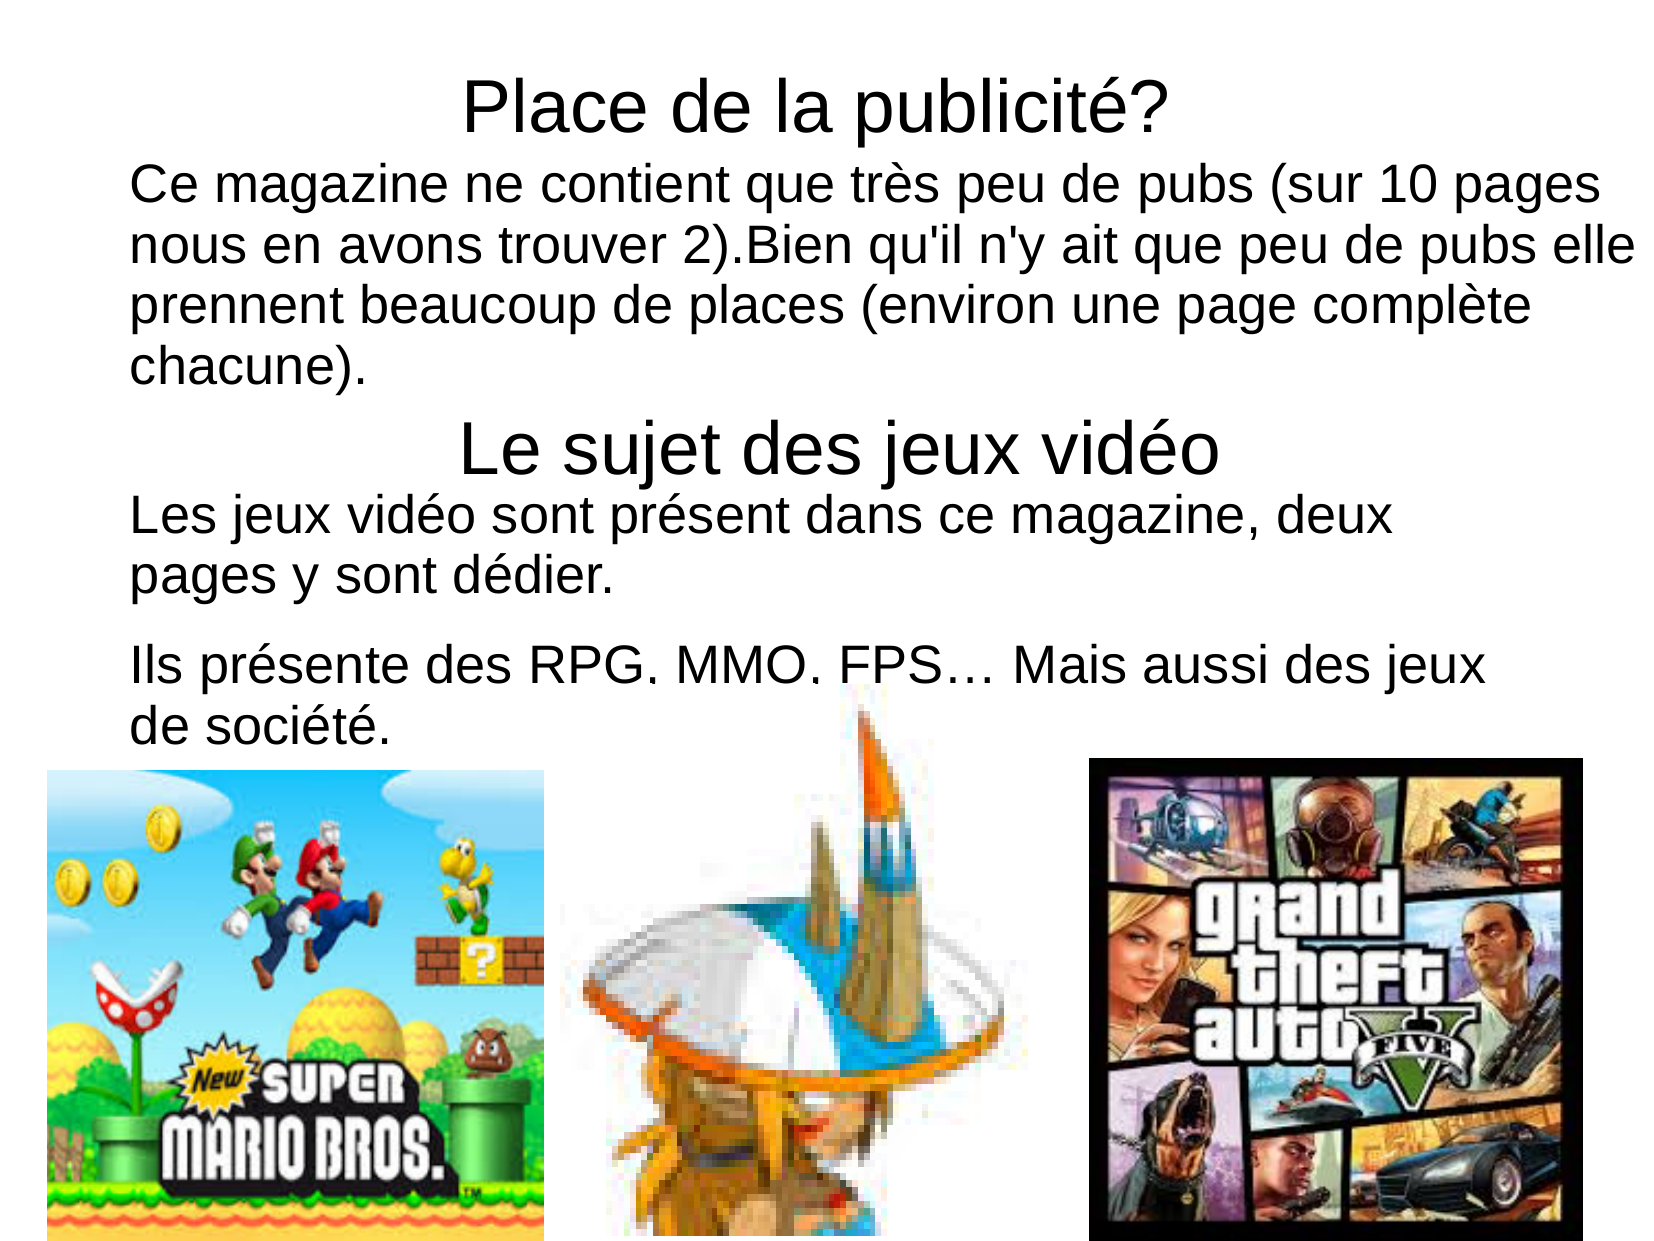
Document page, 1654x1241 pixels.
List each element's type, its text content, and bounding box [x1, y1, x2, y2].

picture [560, 684, 1028, 1236]
title Place de la publicité? [82, 47, 1571, 166]
title Le sujet des jeux vidéo [106, 389, 1595, 508]
picture [47, 770, 544, 1241]
list Les jeux vidéo sont présent dans ce magazine, deux pages y sont dédier. Ils présente des RPG, MMO, FPS… Mais aussi des jeux de société. [59, 484, 1548, 873]
text_box Ce magazine ne contient que très peu de pubs (sur 10 pages nous en avons trouver 2).Bien qu'il n'y ait que peu de pubs elle prennent beaucoup de places (environ une page complète chacune). [59, 153, 1654, 468]
picture [1089, 758, 1583, 1241]
